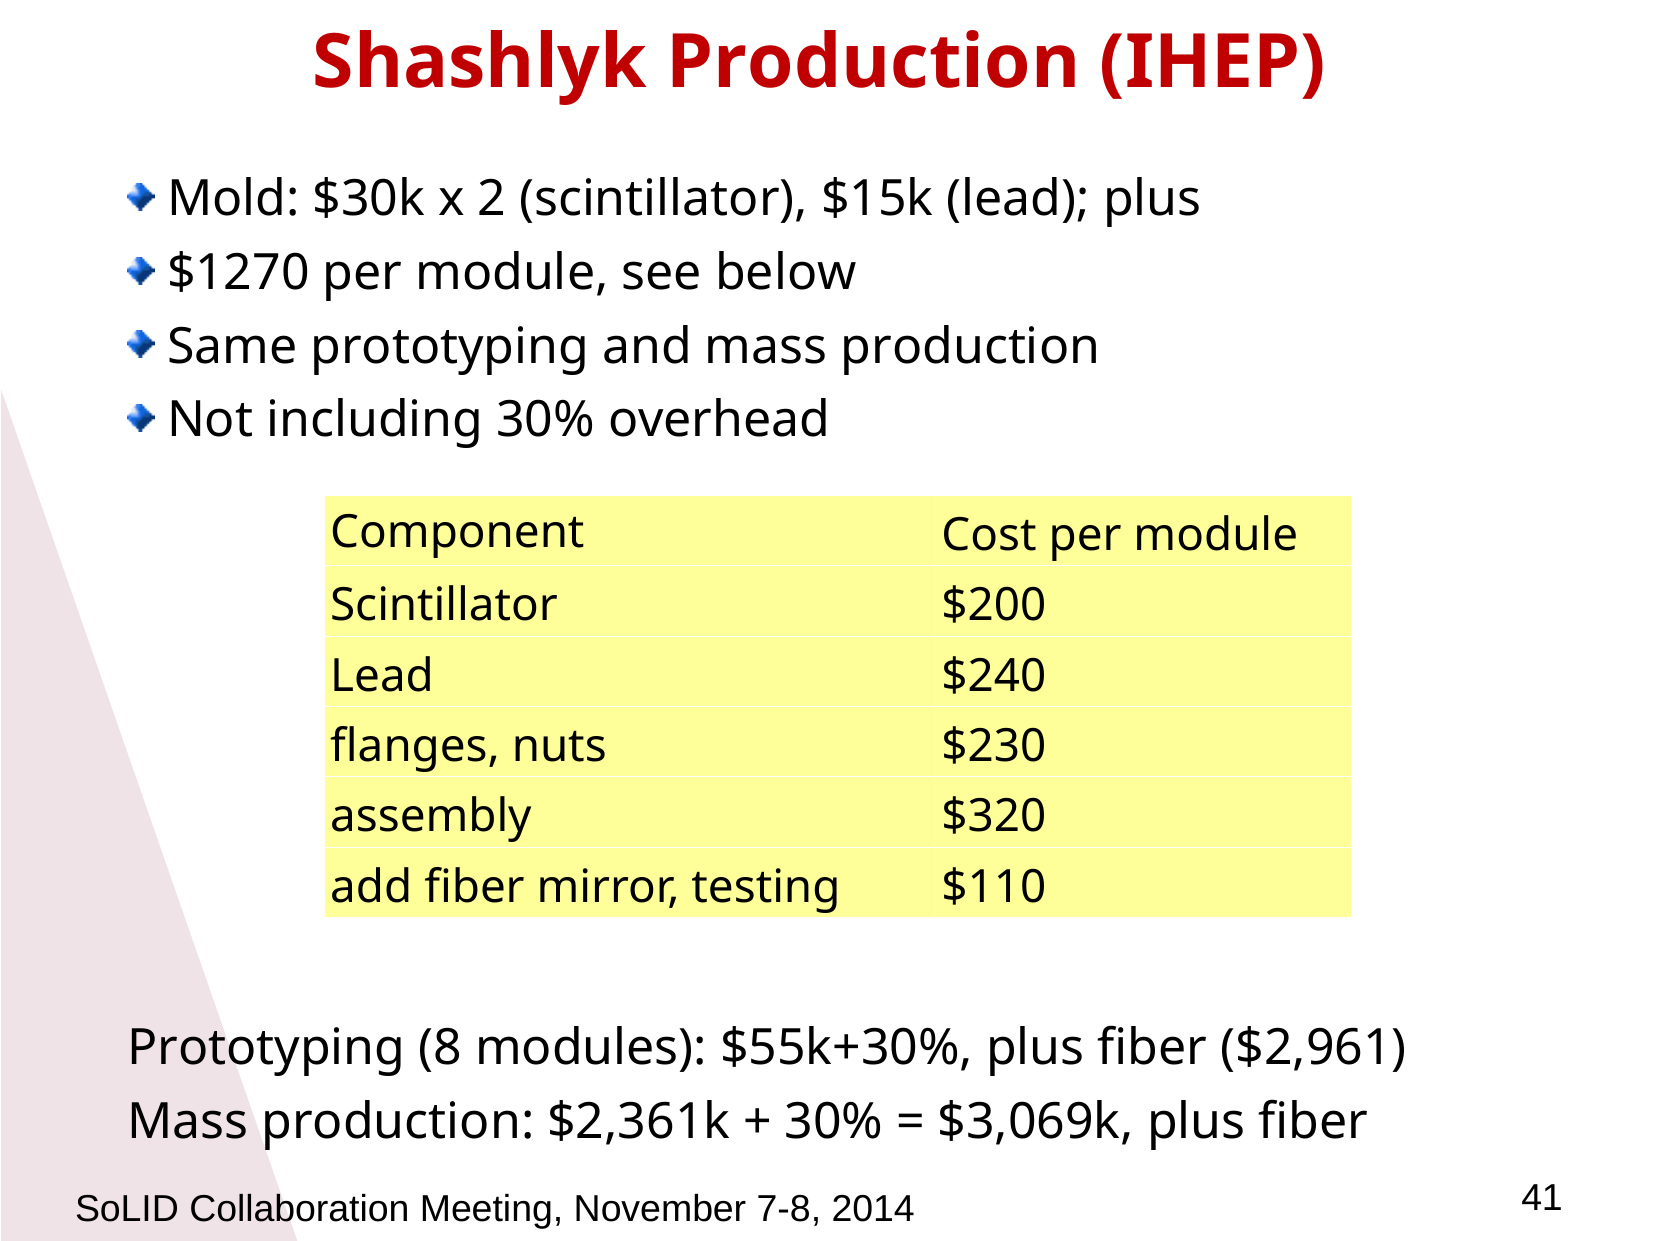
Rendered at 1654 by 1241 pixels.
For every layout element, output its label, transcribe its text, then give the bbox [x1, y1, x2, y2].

table_cell assembly [325, 777, 935, 847]
table_header Cost per module [936, 496, 1351, 565]
table_cell Lead [325, 637, 935, 706]
table_cell $320 [936, 777, 1351, 847]
table_cell $110 [936, 848, 1351, 917]
table_cell add fiber mirror, testing [325, 848, 935, 917]
text_box Prototyping (8 modules): $55k+30%, plus fiber ($2,961) Mass production: $2,361k + 30% = $3,069k, plus fiber [112, 1012, 1463, 1157]
table_cell $240 [936, 637, 1351, 706]
title Shashlyk Production (IHEP) [69, 13, 1572, 152]
table_header Component [325, 496, 935, 565]
table_cell $200 [936, 566, 1351, 636]
table_cell Scintillator [325, 566, 935, 636]
table_cell flanges, nuts [325, 707, 935, 776]
text_box Mold: $30k x 2 (scintillator), $15k (lead); plus $1270 per module, see below Same prototyping and mass production Not including 30% overhead [112, 163, 1256, 456]
table_cell $230 [936, 707, 1351, 776]
